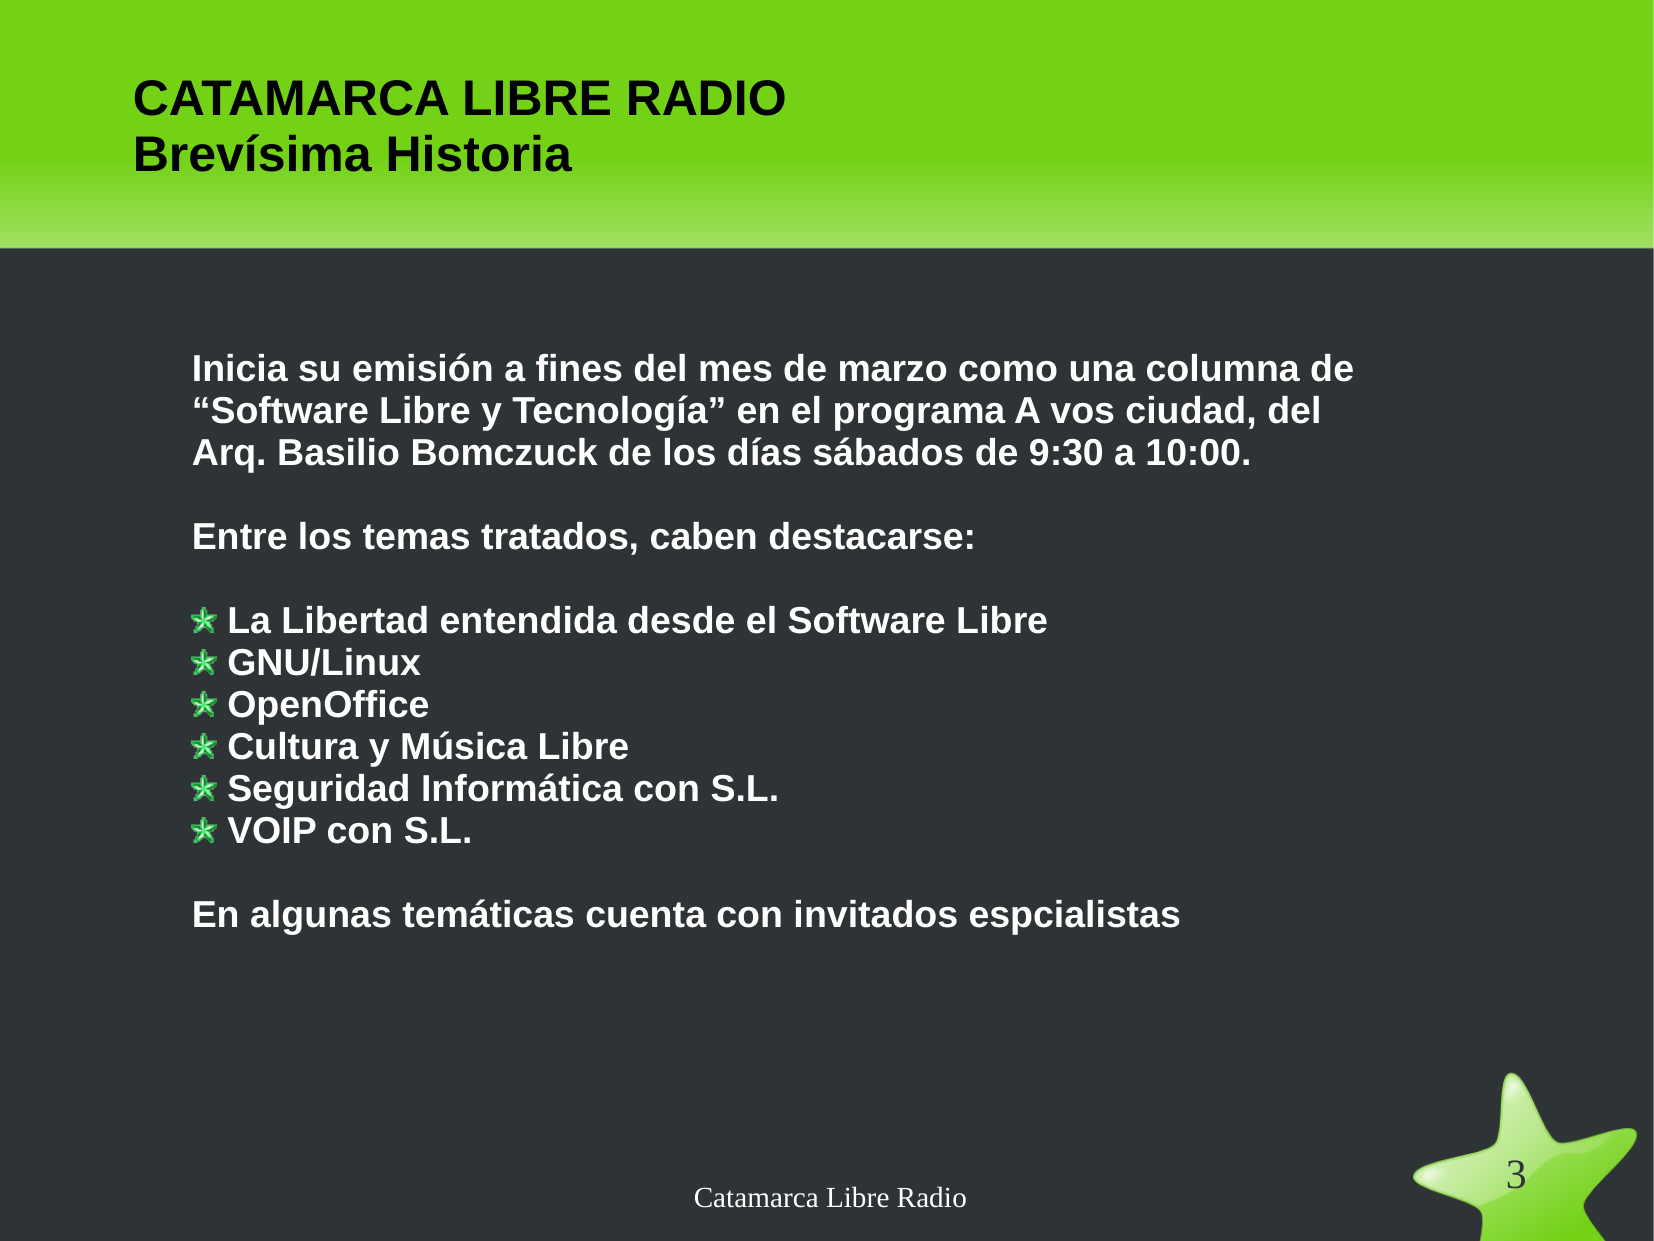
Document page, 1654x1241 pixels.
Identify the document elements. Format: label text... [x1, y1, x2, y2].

text_box Inicia su emisión a fines del mes de marzo como una columna de “Software Libre y Tecnología” en el programa A vos ciudad, del Arq. Basilio Bomczuck de los días sábados de 9:30 a 10:00. Entre los temas tratados, caben destacarse: La Libertad entendida desde el Software Libre GNU/Linux OpenOffice Cultura y Música Libre Seguridad Informática con S.L. VOIP con S.L. En algunas temáticas cuenta con invitados espcialistas [177, 339, 1418, 960]
picture [0, 0, 1654, 1241]
text_box CATAMARCA LIBRE RADIO Brevísima Historia [118, 62, 827, 192]
